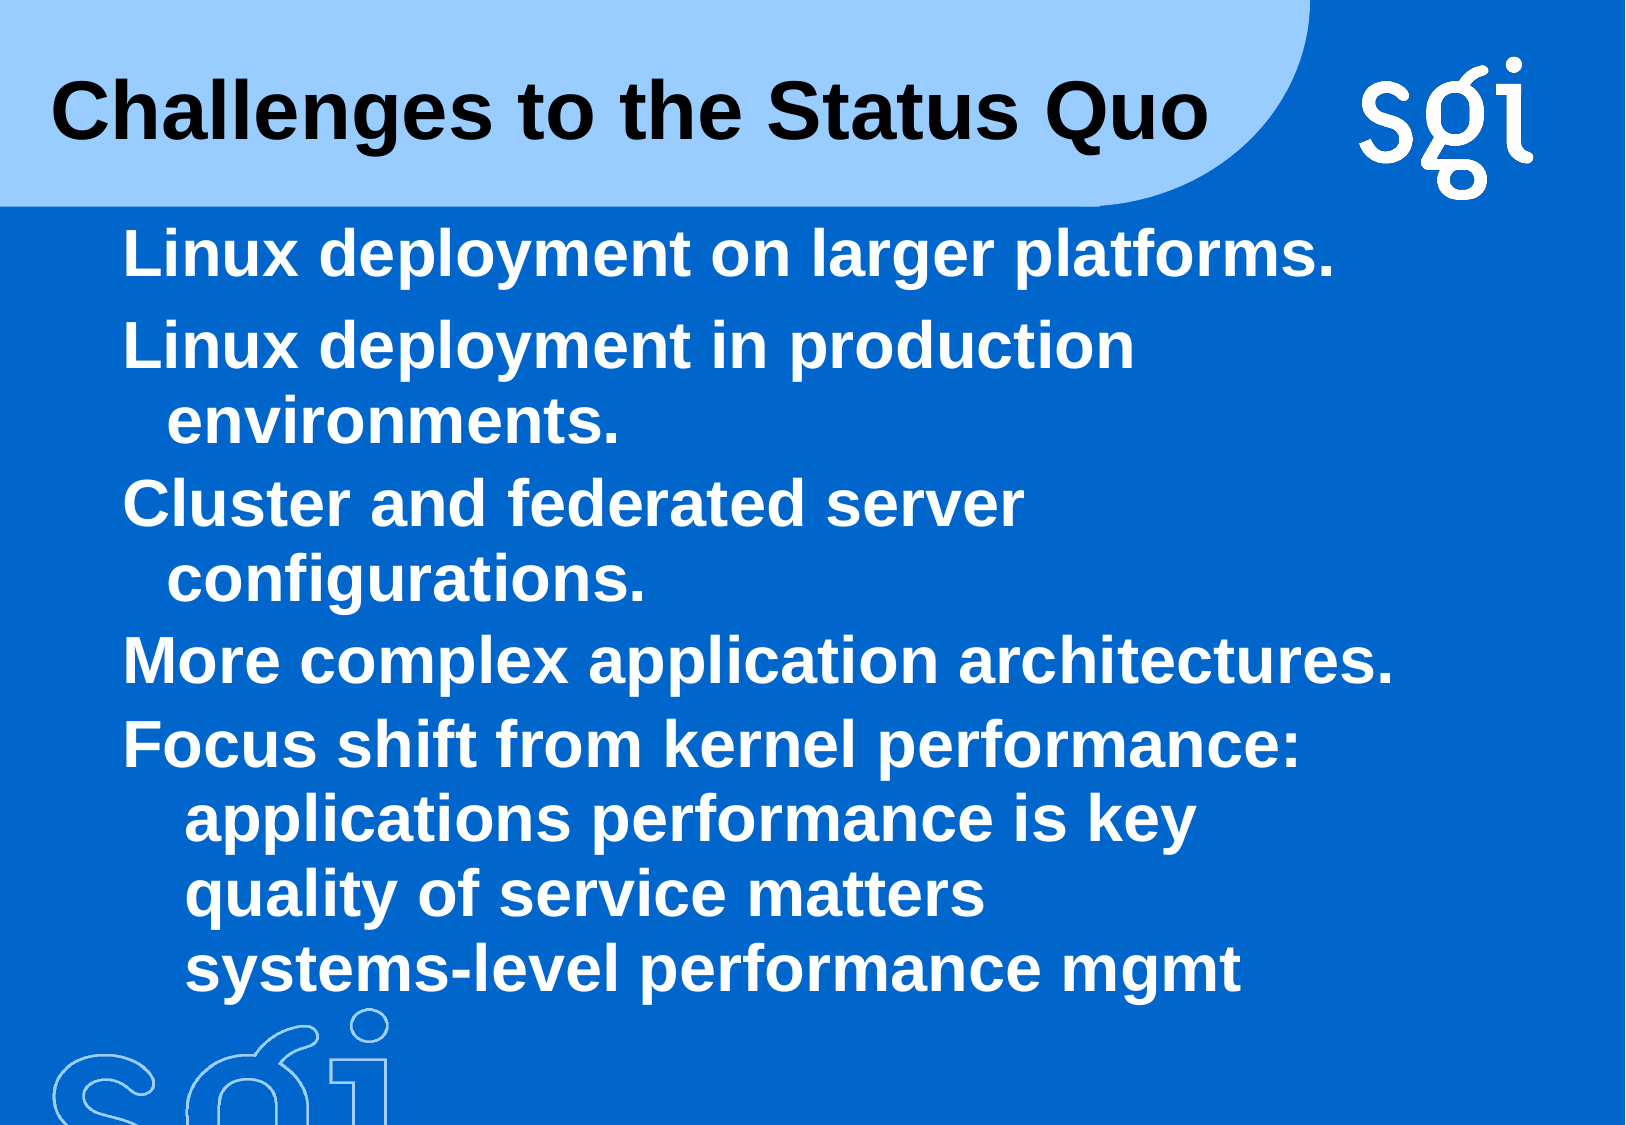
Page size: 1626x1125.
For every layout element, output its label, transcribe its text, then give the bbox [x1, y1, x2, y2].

title Challenges to the Status Quo [36, 33, 1318, 199]
list Linux deployment on larger platforms. Linux deployment in production environments. Cluster and federated server configurations. More complex application architectures. Focus shift from kernel performance: applications performance is key quality of service matters systems-level performance mgmt [90, 209, 1521, 1065]
